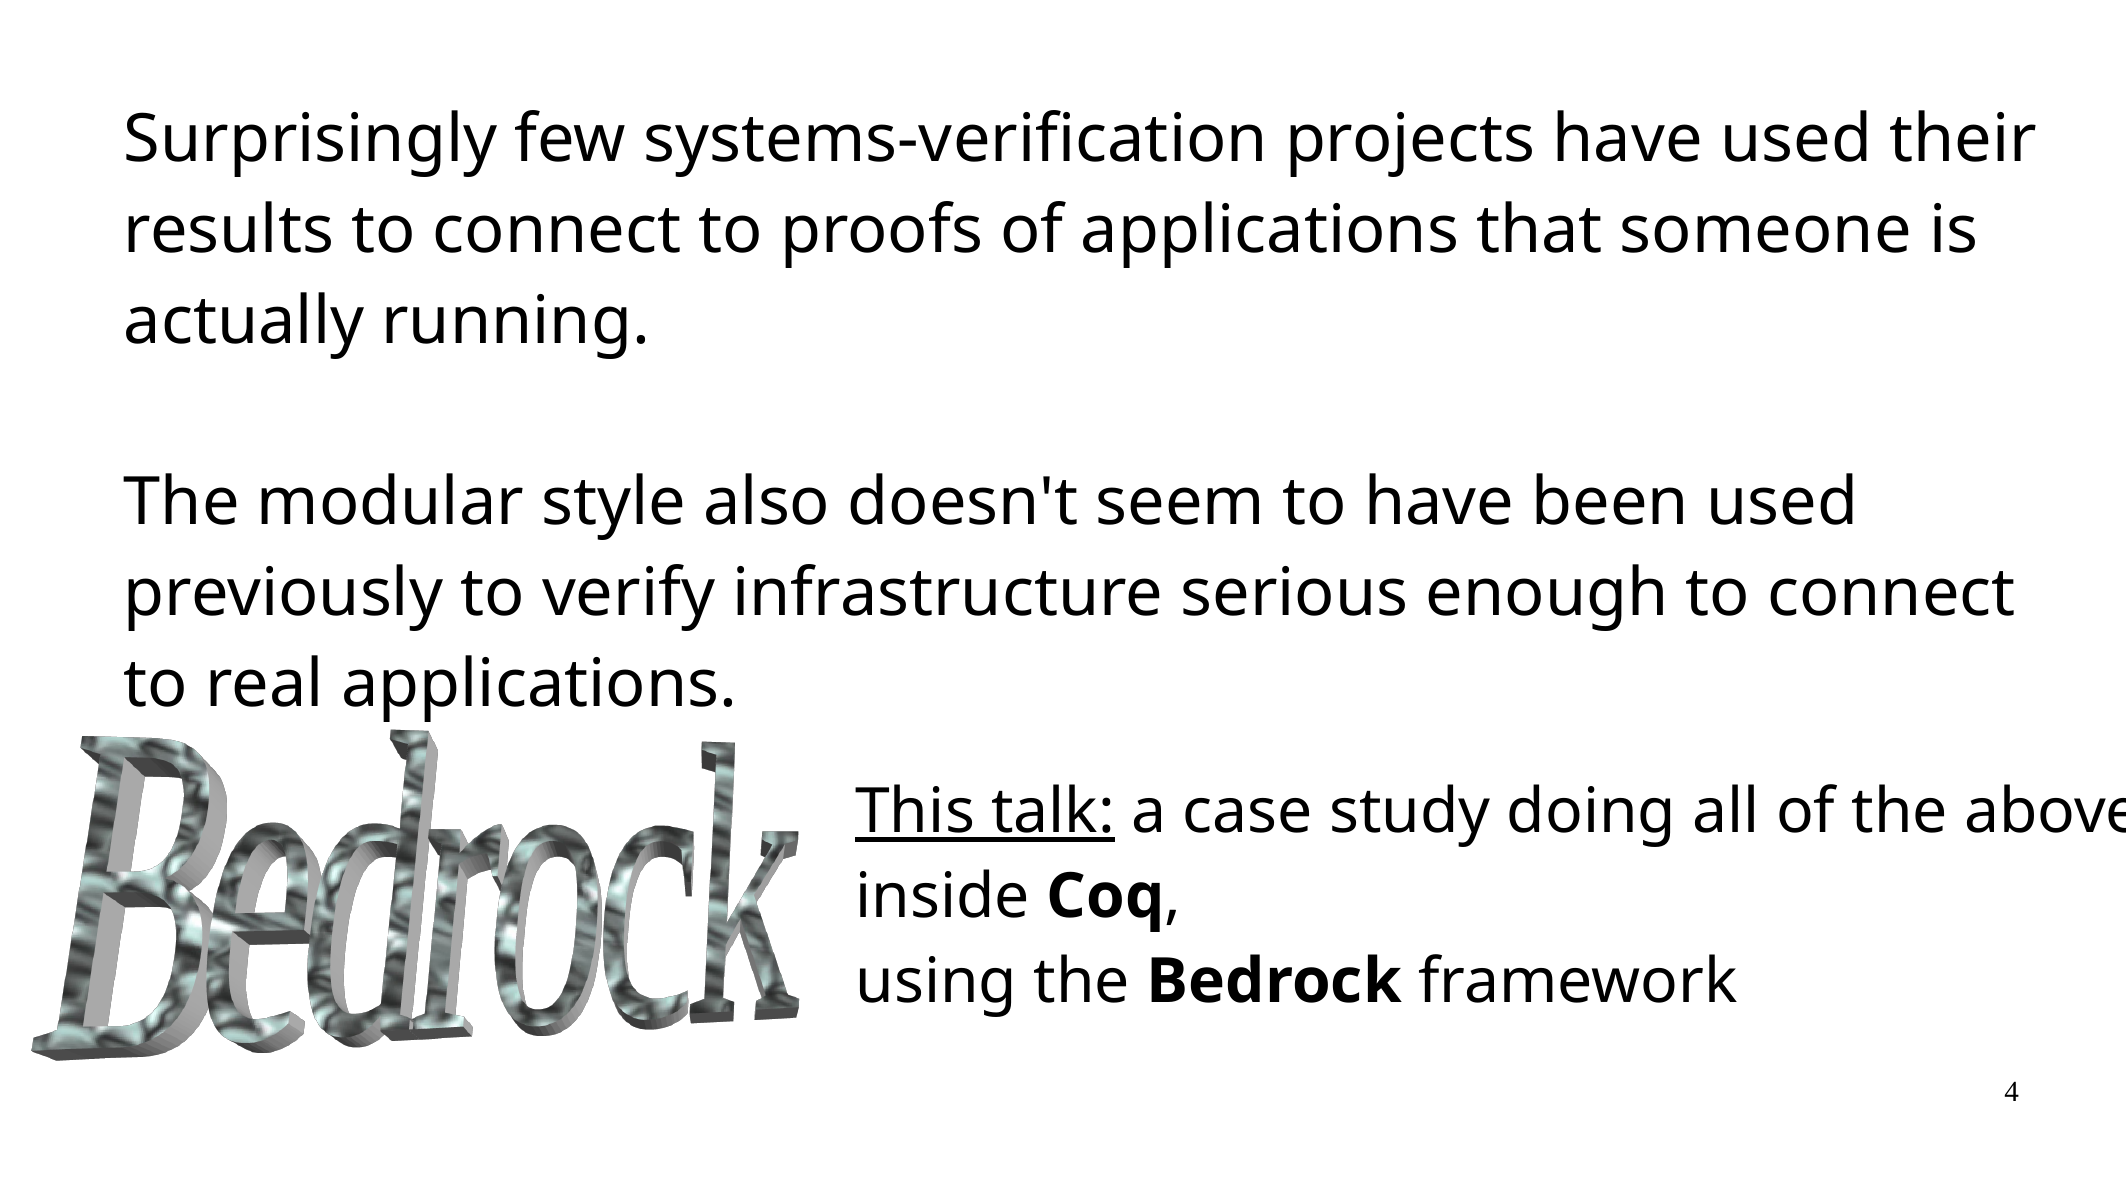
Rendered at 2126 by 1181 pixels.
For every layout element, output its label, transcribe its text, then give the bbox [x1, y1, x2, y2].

text_box Surprisingly few systems-verification projects have used their results to connect to proofs of applications that someone is actually running. The modular style also doesn't seem to have been used previously to verify infrastructure serious enough to connect to real applications. [109, 82, 2083, 643]
text_box This talk: a case study doing all of the above inside Coq, using the Bedrock framework [840, 758, 2101, 993]
